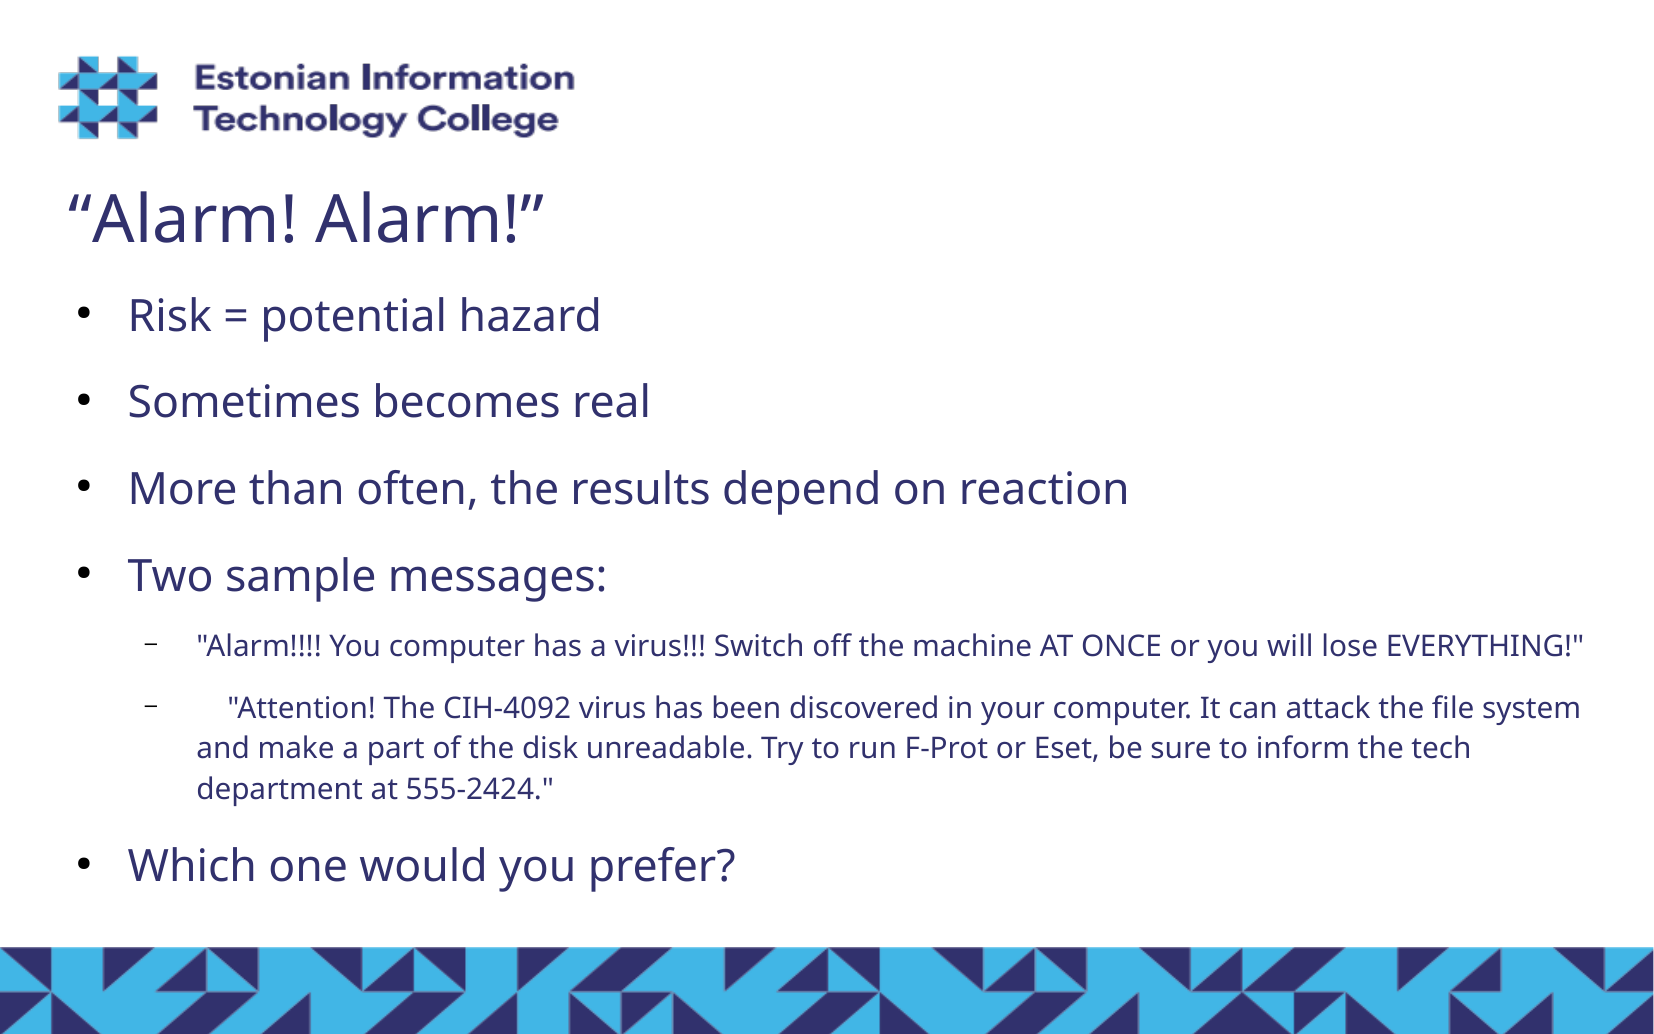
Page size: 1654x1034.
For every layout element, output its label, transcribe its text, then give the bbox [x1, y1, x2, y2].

title “Alarm! Alarm!” [68, 147, 1536, 283]
list Risk = potential hazard Sometimes becomes real More than often, the results depend on reaction Two sample messages: "Alarm!!!! You computer has a virus!!! Switch off the machine AT ONCE or you will lose EVERYTHING!" "Attention! The CIH-4092 virus has been discovered in your computer. It can attack the file system and make a part of the disk unreadable. Try to run F-Prot or Eset, be sure to inform the tech department at 555-2424." Which one would you prefer? [59, 283, 1595, 936]
